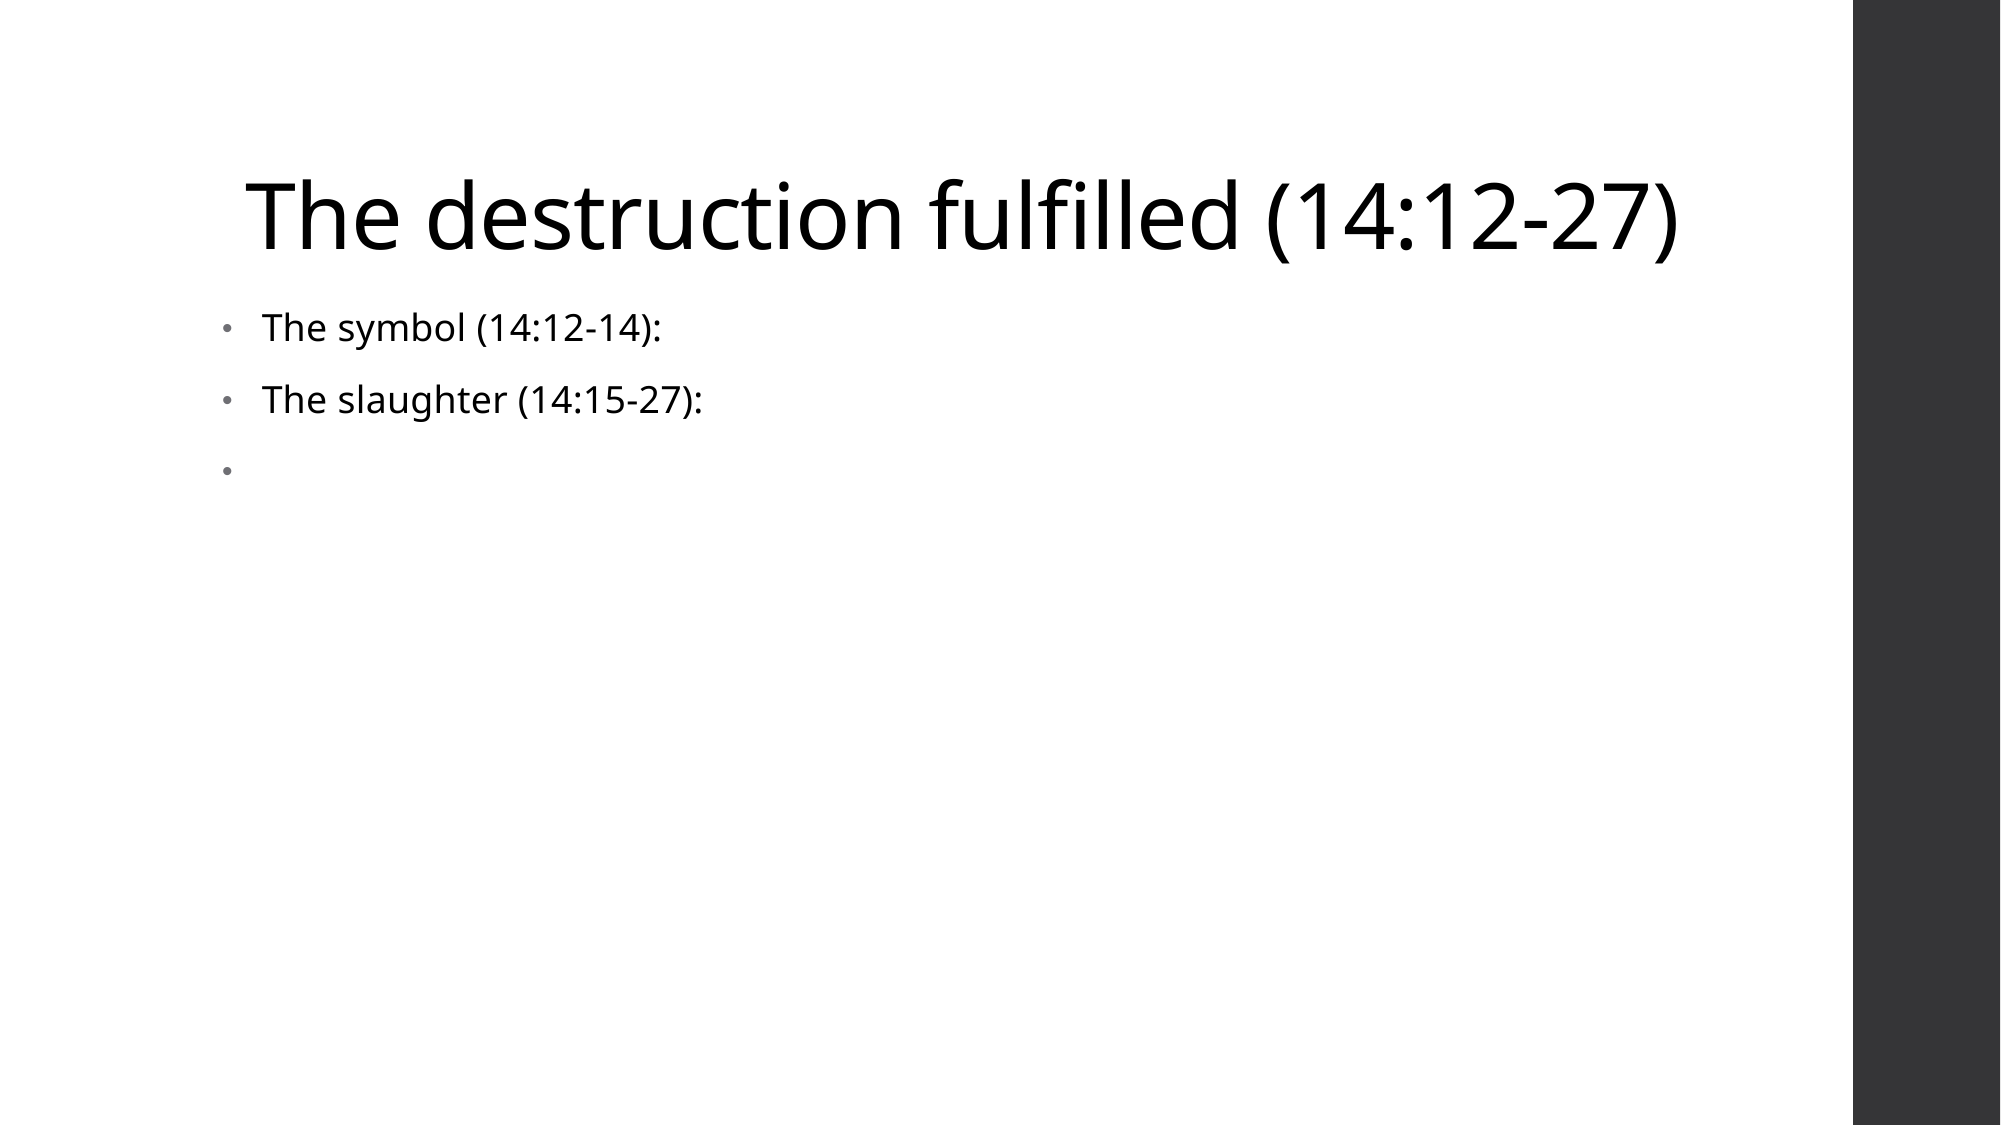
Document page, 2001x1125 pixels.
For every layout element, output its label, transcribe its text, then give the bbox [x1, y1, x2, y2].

title The destruction fulfilled (14:12-27) [206, 60, 1797, 278]
list The symbol (14:12-14): The slaughter (14:15-27): [206, 299, 1617, 1014]
